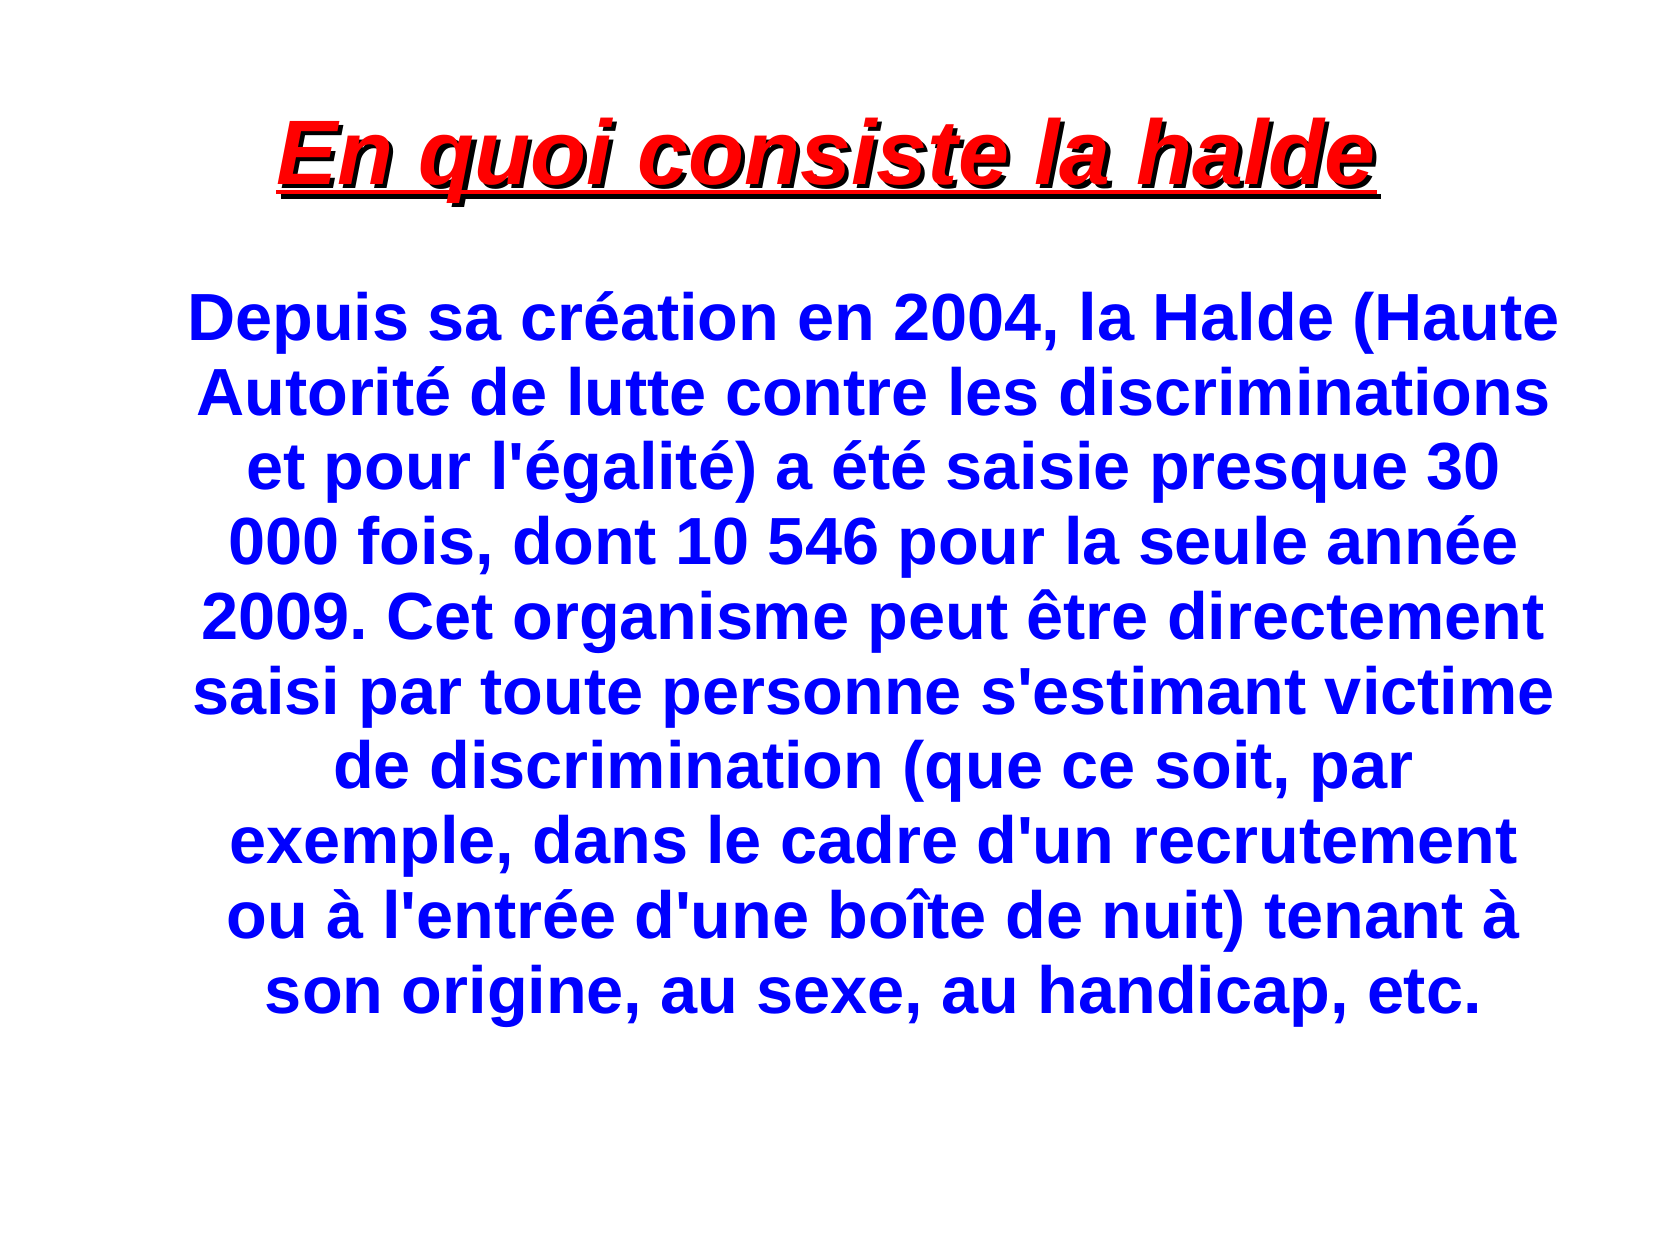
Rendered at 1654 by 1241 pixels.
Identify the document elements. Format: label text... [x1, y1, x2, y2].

subtitle Depuis sa création en 2004, la Halde (Haute Autorité de lutte contre les discriminations et pour l'égalité) a été saisie presque 30 000 fois, dont 10 546 pour la seule année 2009. Cet organisme peut être directement saisi par toute personne s'estimant victime de discrimination (que ce soit, par exemple, dans le cadre d'un recrutement ou à l'entrée d'une boîte de nuit) tenant à son origine, au sexe, au handicap, etc. [76, 244, 1565, 1063]
title En quoi consiste la halde [82, 49, 1571, 257]
